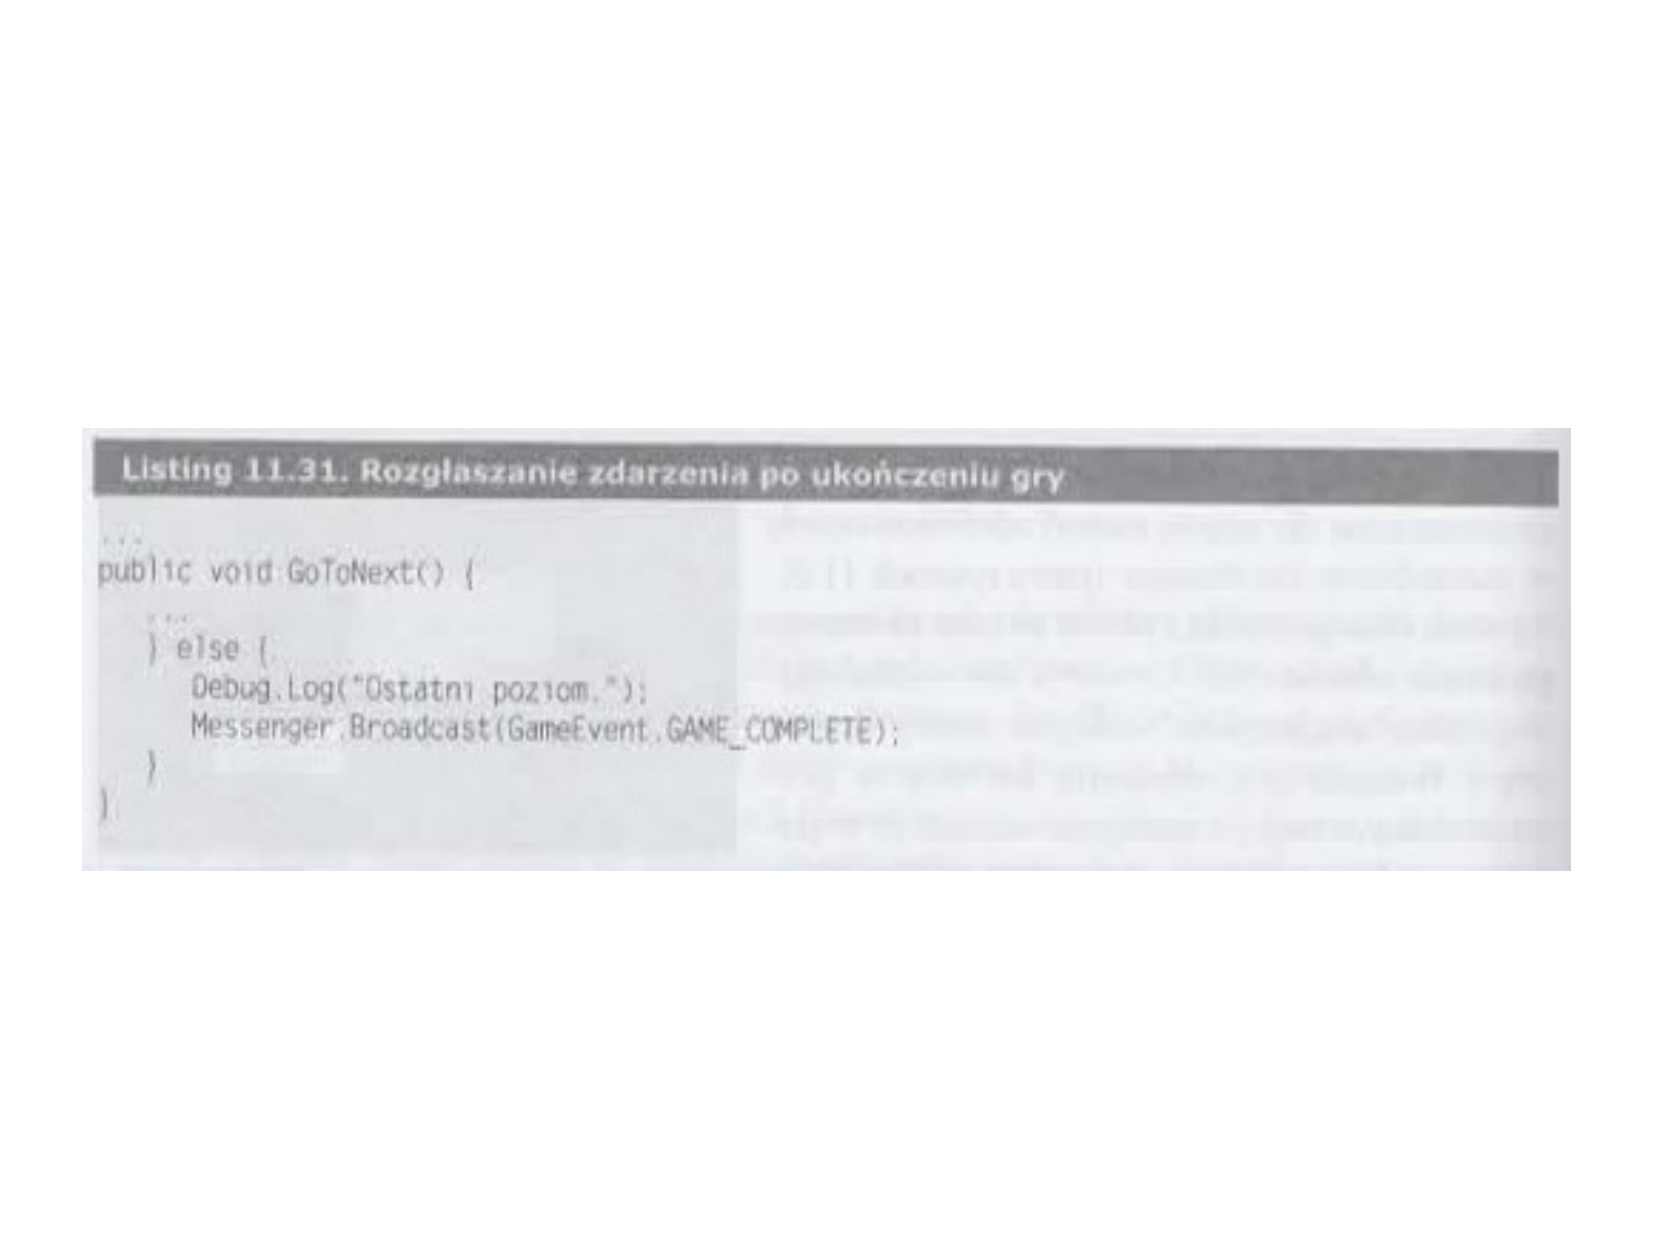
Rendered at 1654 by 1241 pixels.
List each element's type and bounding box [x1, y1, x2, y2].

picture [82, 428, 1571, 871]
